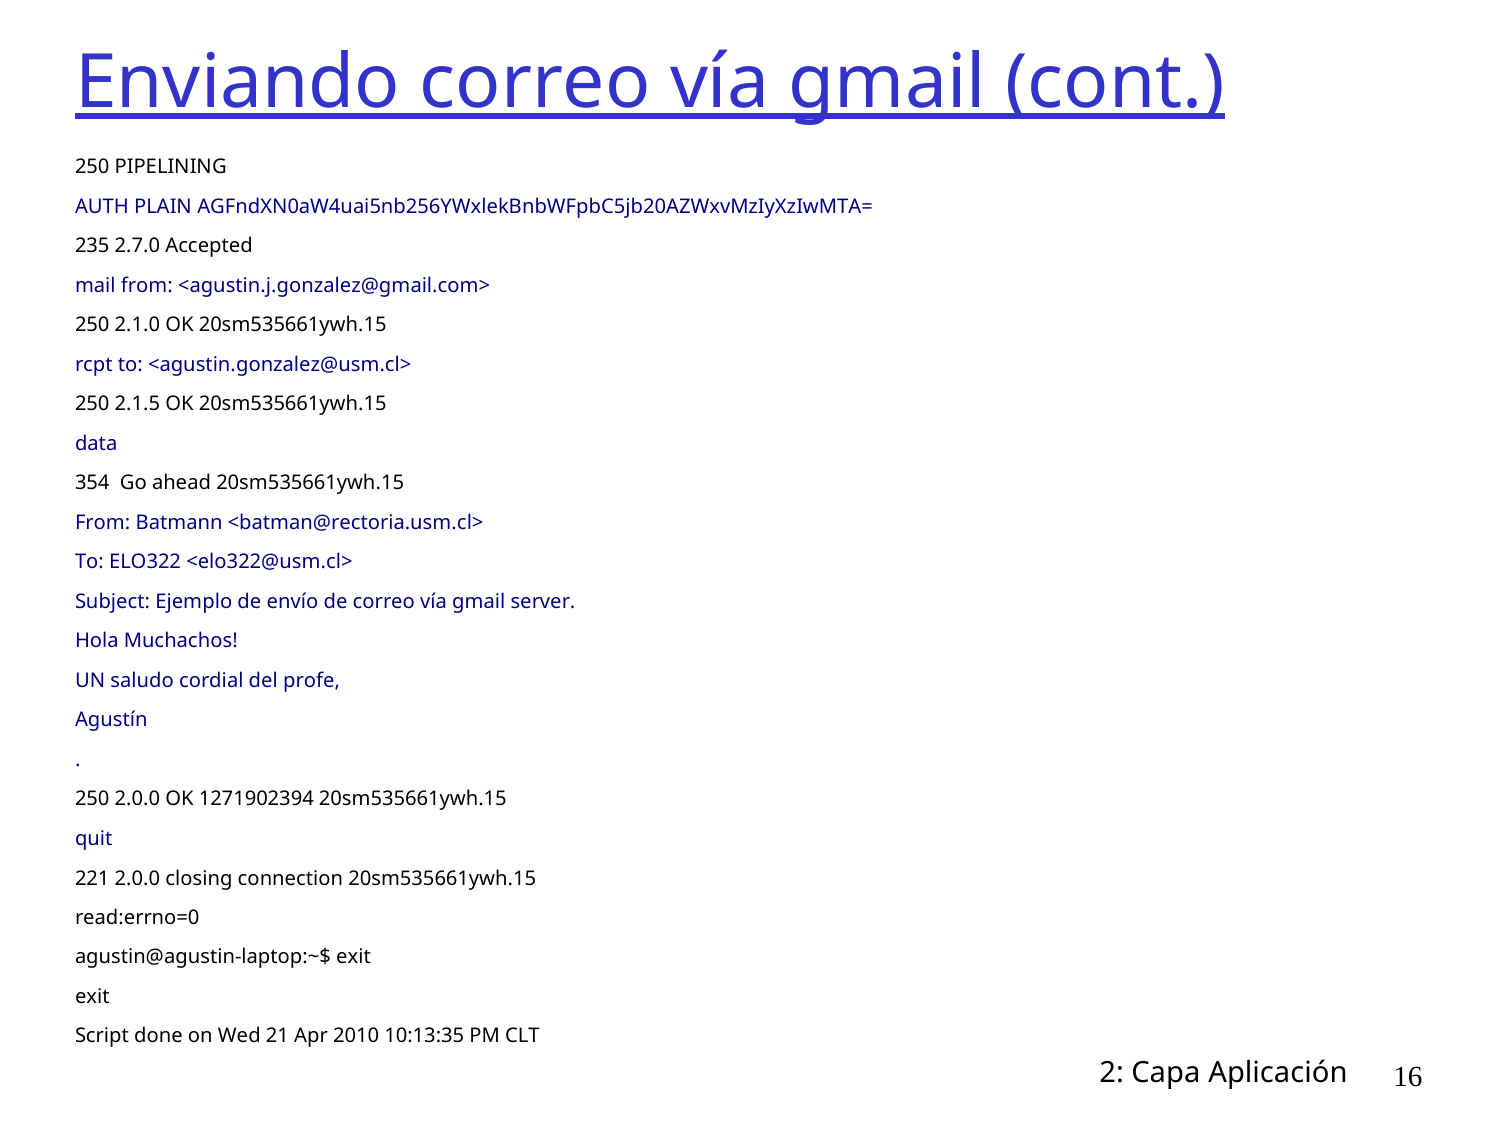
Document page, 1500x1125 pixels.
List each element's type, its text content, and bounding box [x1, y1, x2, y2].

list 250 PIPELINING AUTH PLAIN AGFndXN0aW4uai5nb256YWxlekBnbWFpbC5jb20AZWxvMzIyXzIwMTA= 235 2.7.0 Accepted mail from: <agustin.j.gonzalez@gmail.com> 250 2.1.0 OK 20sm535661ywh.15 rcpt to: <agustin.gonzalez@usm.cl> 250 2.1.5 OK 20sm535661ywh.15 data 354 Go ahead 20sm535661ywh.15 From: Batmann <batman@rectoria.usm.cl> To: ELO322 <elo322@usm.cl> Subject: Ejemplo de envío de correo vía gmail server. Hola Muchachos! UN saludo cordial del profe, Agustín . 250 2.0.0 OK 1271902394 20sm535661ywh.15 quit 221 2.0.0 closing connection 20sm535661ywh.15 read:errno=0 agustin@agustin-laptop:~$ exit exit Script done on Wed 21 Apr 2010 10:13:35 PM CLT [75, 152, 1426, 1050]
title Enviando correo vía gmail (cont.) [75, 29, 1426, 128]
